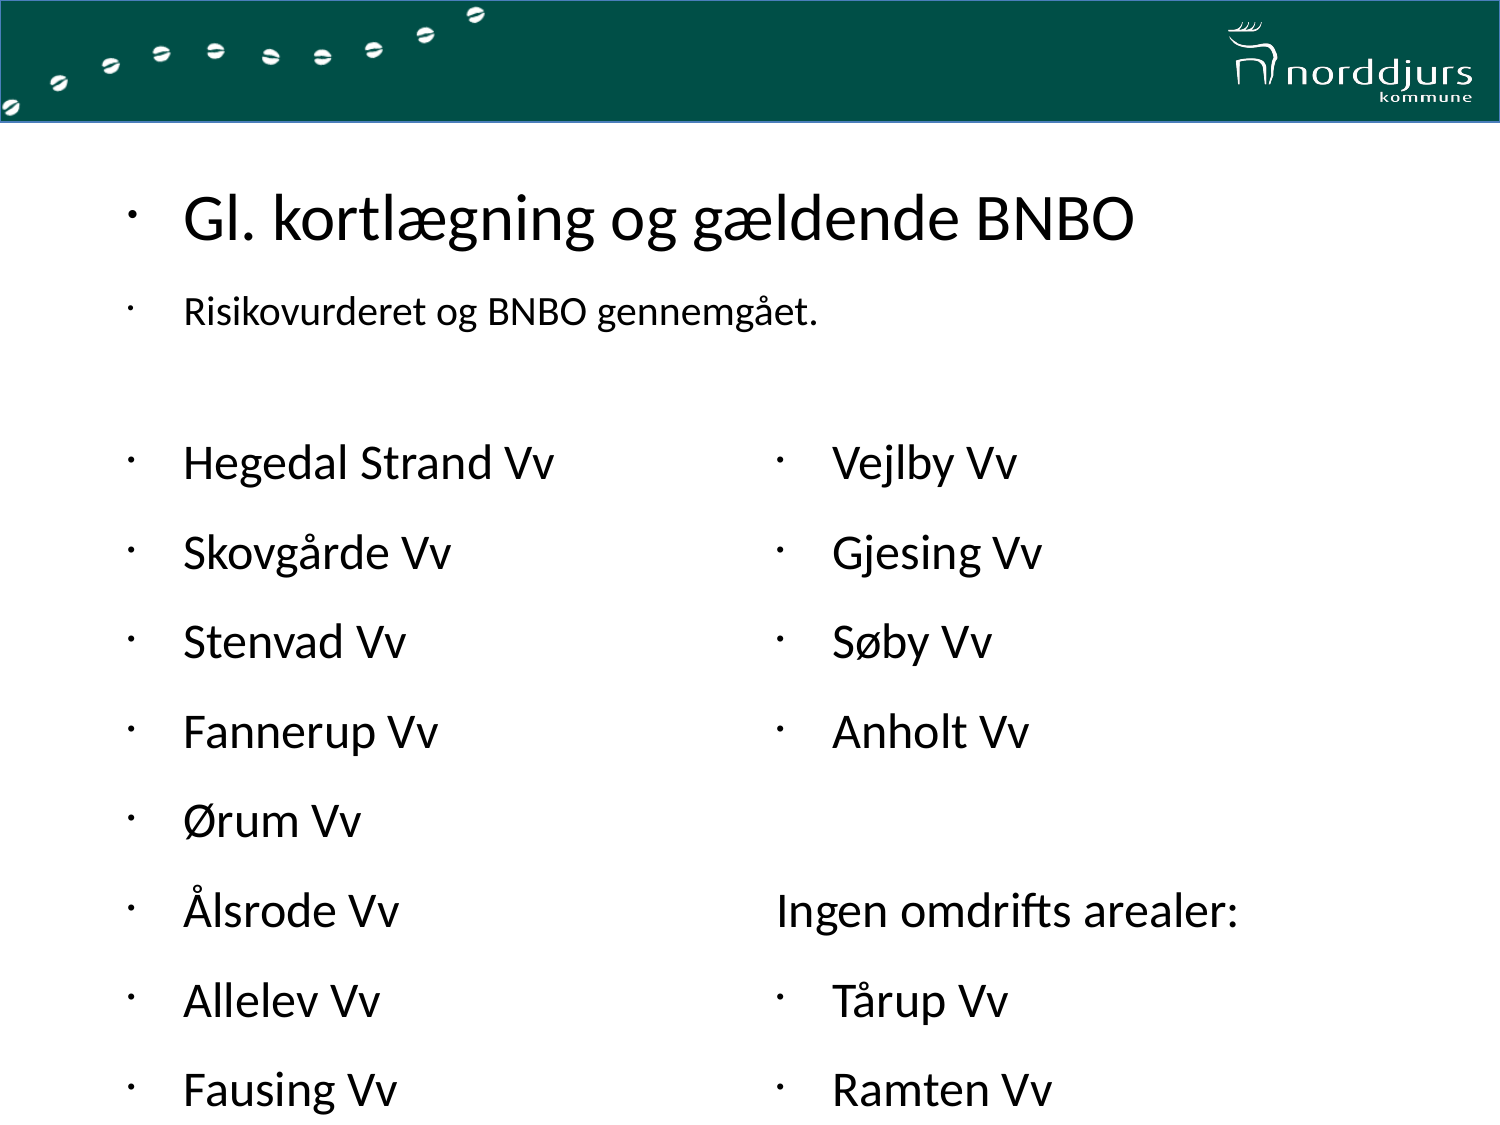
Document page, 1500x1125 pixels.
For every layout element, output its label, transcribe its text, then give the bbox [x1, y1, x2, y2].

list Hegedal Strand Vv Skovgårde Vv Stenvad Vv Fannerup Vv Ørum Vv Ålsrode Vv Allelev Vv Fausing Vv Glatved Vv [112, 322, 739, 1048]
list Vejlby Vv Gjesing Vv Søby Vv Anholt Vv Ingen omdrifts arealer: Tårup Vv Ramten Vv Albøge Vv [761, 322, 1388, 1048]
picture [296, 0, 528, 111]
list Gl. kortlægning og gældende BNBO Risikovurderet og BNBO gennemgået. [112, 166, 1388, 305]
picture [1228, 22, 1472, 102]
